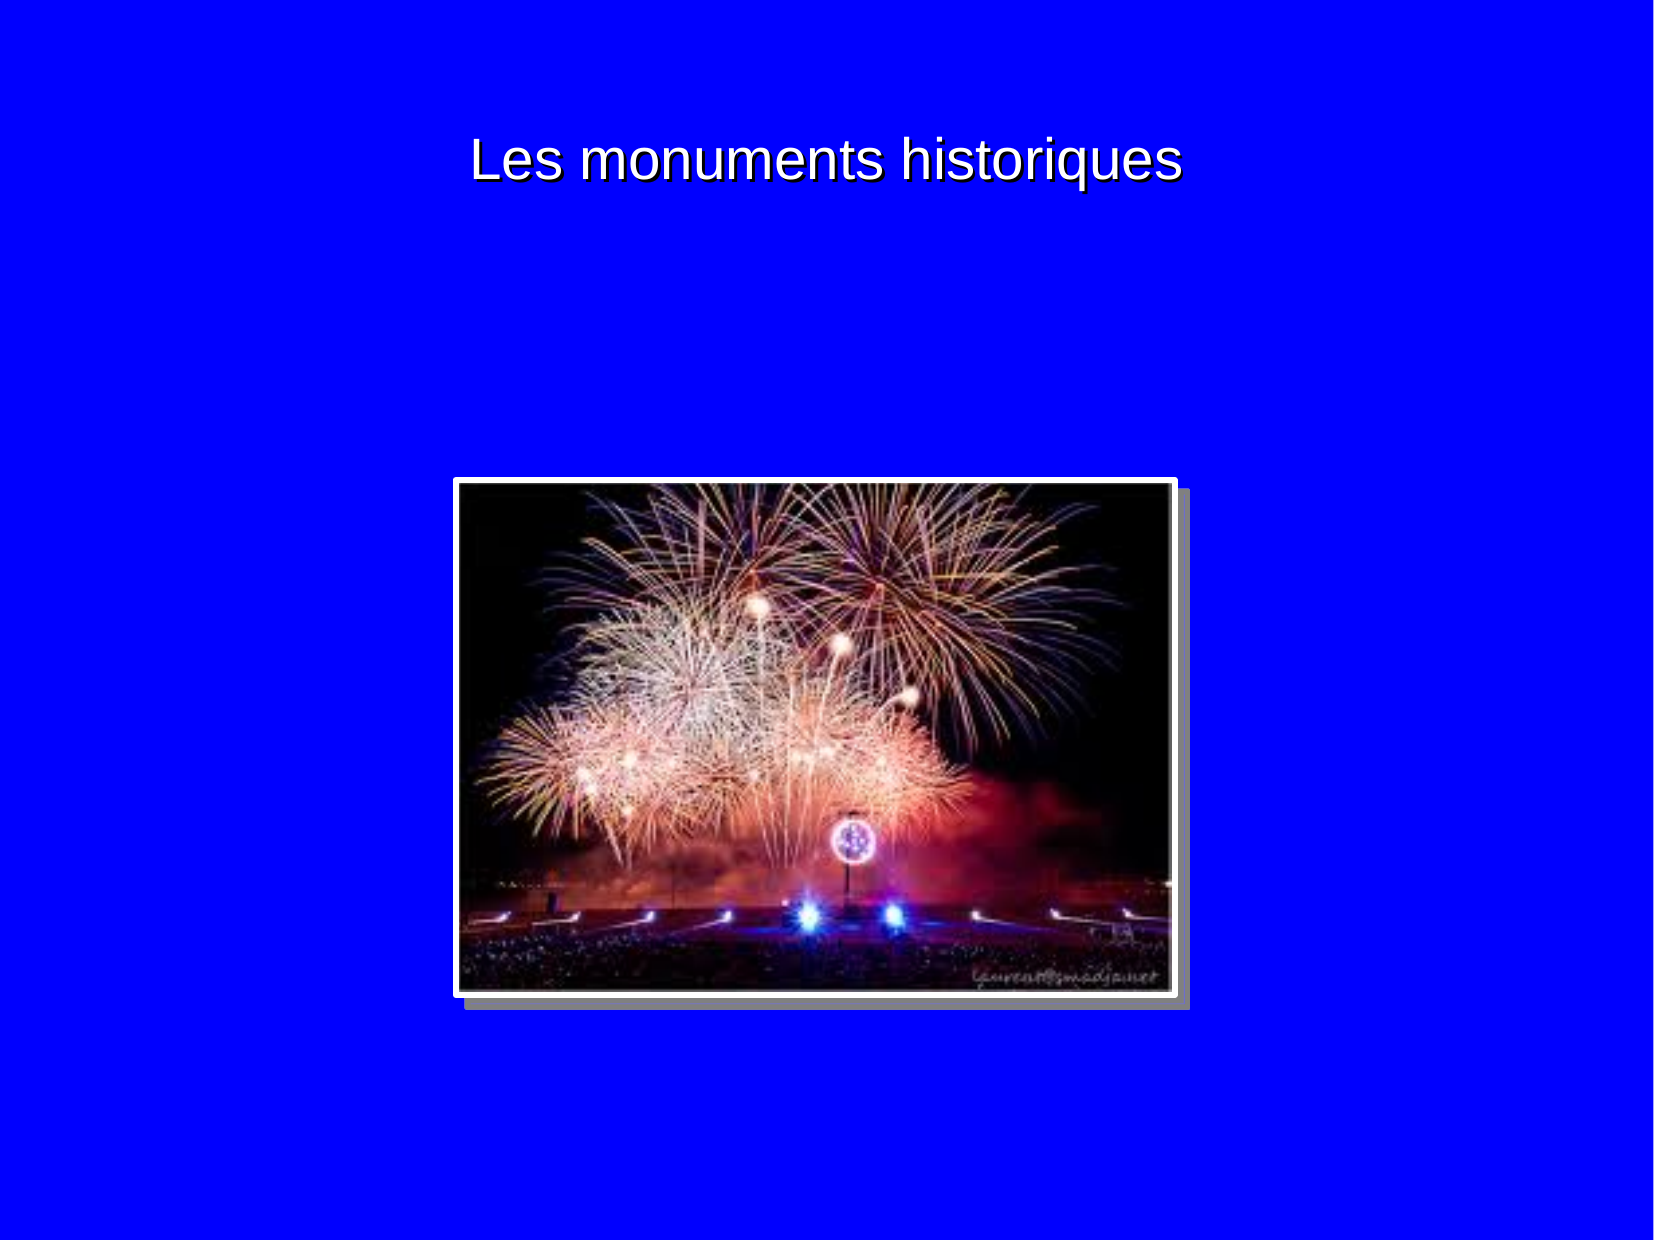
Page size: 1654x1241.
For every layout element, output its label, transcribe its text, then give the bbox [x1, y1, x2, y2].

text_box Les monuments historiques [330, 119, 1323, 349]
picture [458, 482, 1172, 993]
